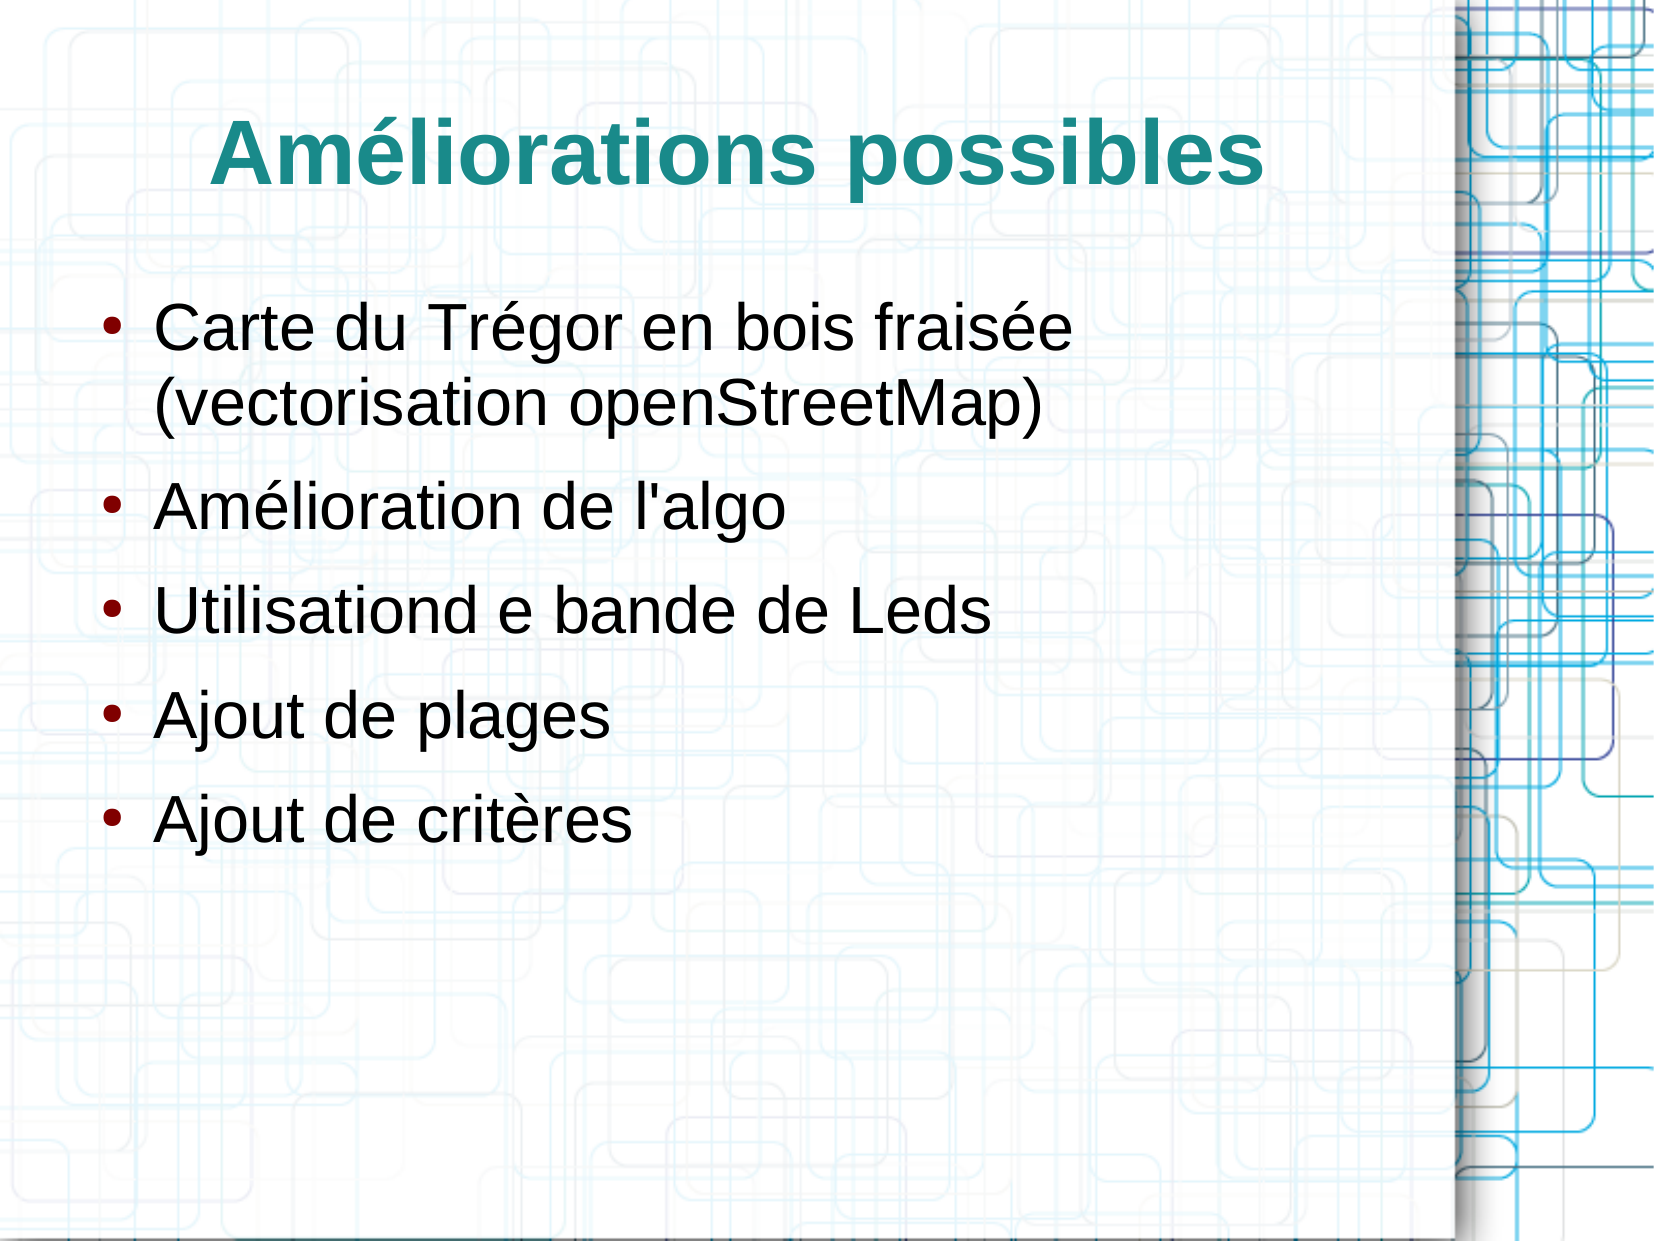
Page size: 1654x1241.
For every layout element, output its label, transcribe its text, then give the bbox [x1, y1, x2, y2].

picture [0, 0, 1654, 1241]
title Améliorations possibles [59, 49, 1418, 257]
list Carte du Trégor en bois fraisée (vectorisation openStreetMap) Amélioration de l'algo Utilisationd e bande de Leds Ajout de plages Ajout de critères [82, 290, 1418, 1123]
